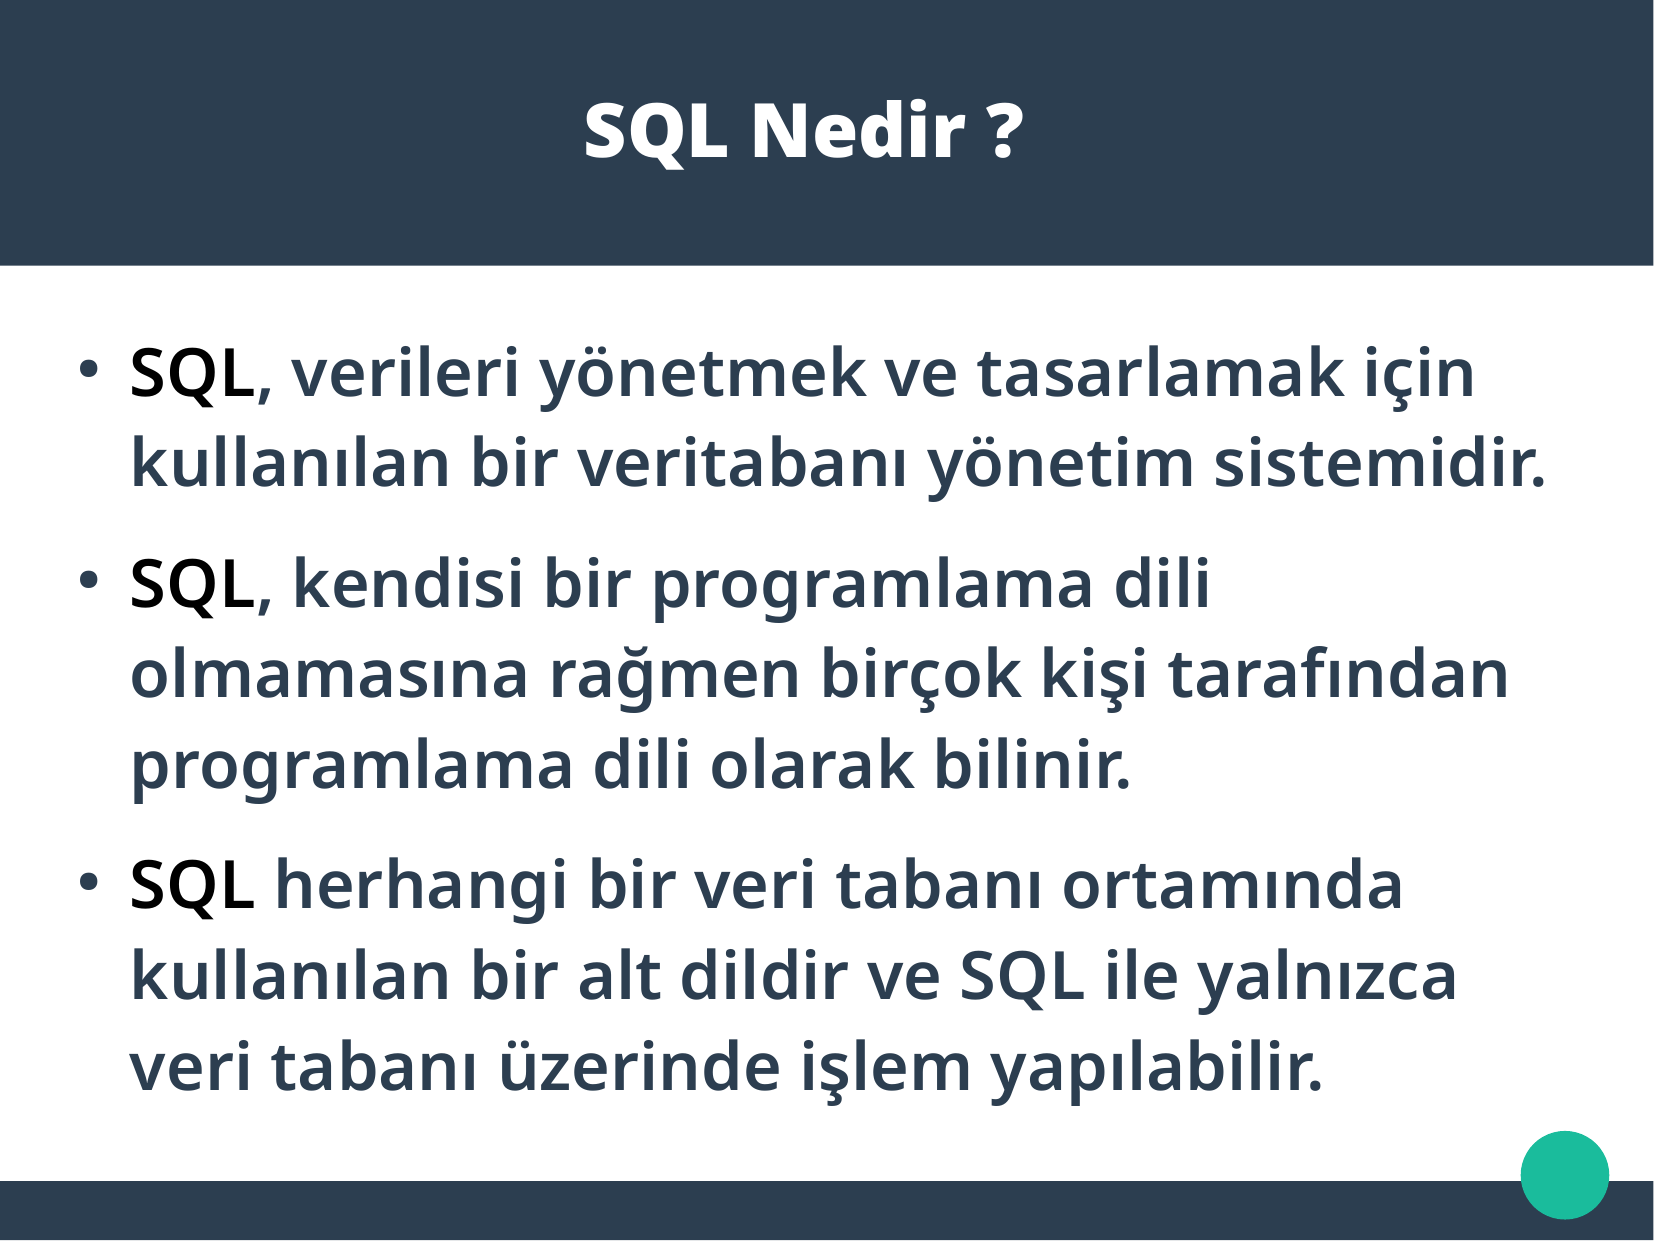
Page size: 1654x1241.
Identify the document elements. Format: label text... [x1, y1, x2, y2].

title SQL Nedir ? [59, 49, 1595, 207]
list SQL, verileri yönetmek ve tasarlamak için kullanılan bir veritabanı yönetim sistemidir. SQL, kendisi bir programlama dili olmamasına rağmen birçok kişi tarafından programlama dili olarak bilinir. SQL herhangi bir veri tabanı ortamında kullanılan bir alt dildir ve SQL ile yalnızca veri tabanı üzerinde işlem yapılabilir. [59, 324, 1595, 1152]
